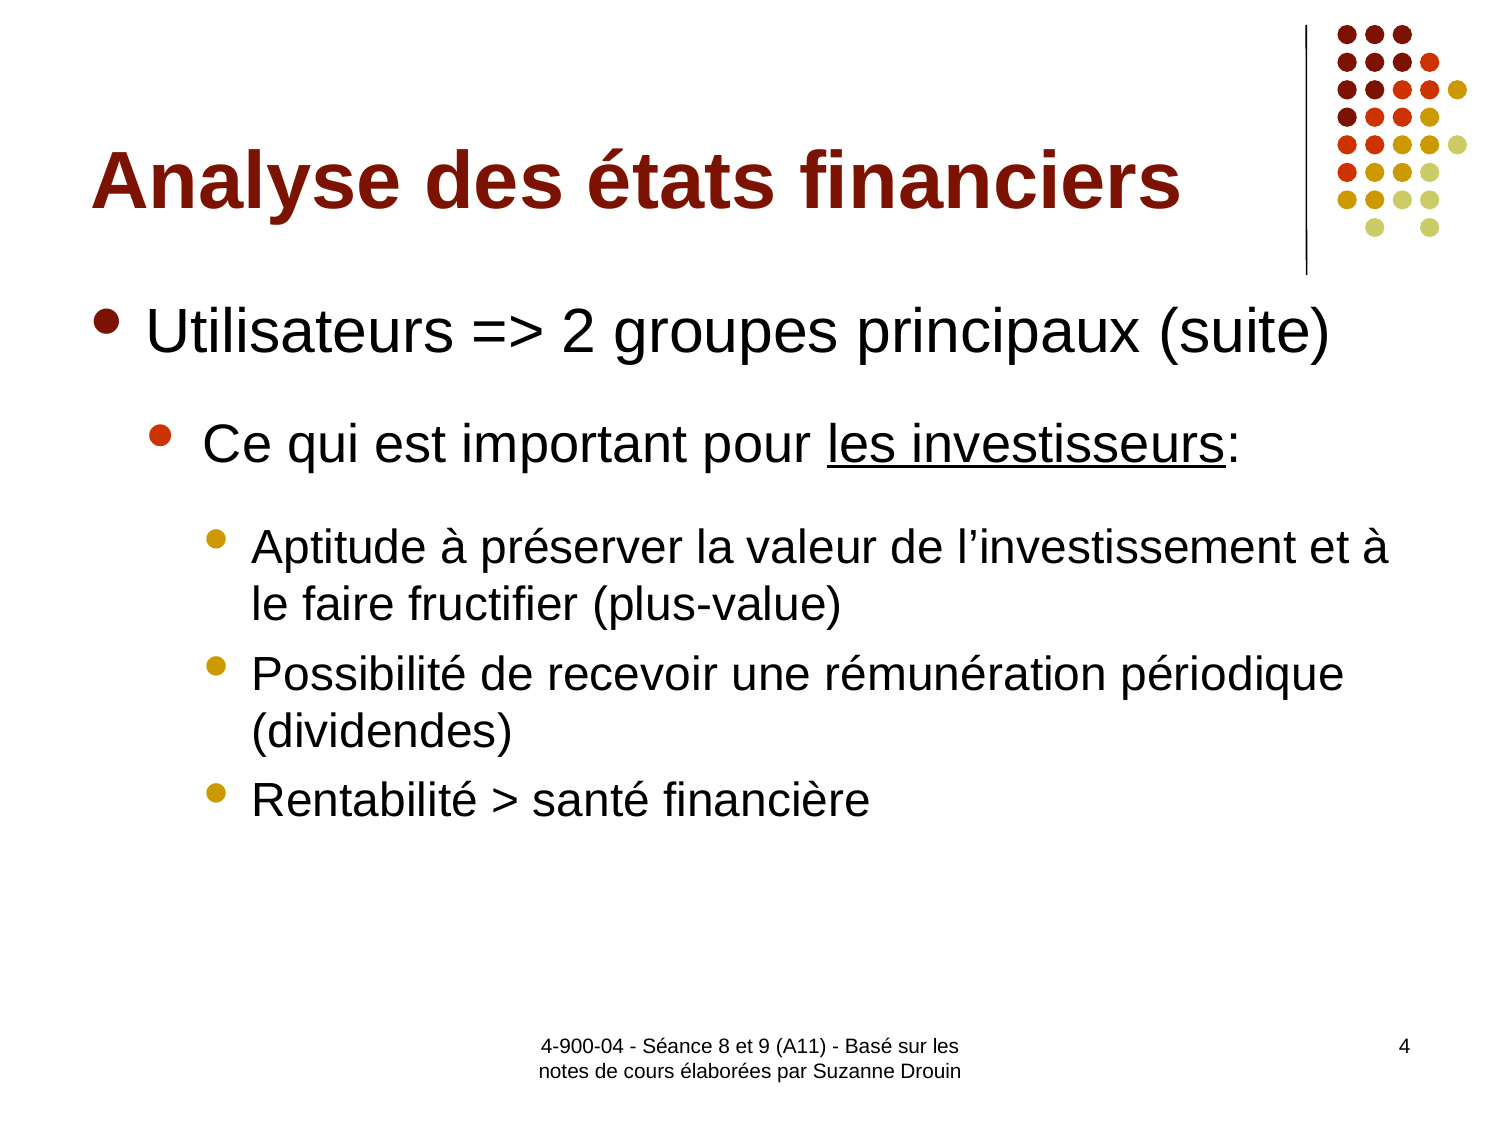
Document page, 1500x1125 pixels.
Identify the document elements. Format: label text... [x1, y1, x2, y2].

text_box <numéro> [1074, 1025, 1426, 1101]
text_box Utilisateurs => 2 groupes principaux (suite) Ce qui est important pour les investisseurs: Aptitude à préserver la valeur de l’investissement et à le faire fructifier (plus-value) Possibilité de recevoir une rémunération périodique (dividendes) Rentabilité > santé financière [75, 282, 1426, 1006]
text_box Analyse des états financiers [74, 20, 1313, 233]
text_box 4-900-04 - Séance 8 et 9 (A11) - Basé sur les notes de cours élaborées par Suzanne Drouin [512, 1025, 988, 1101]
